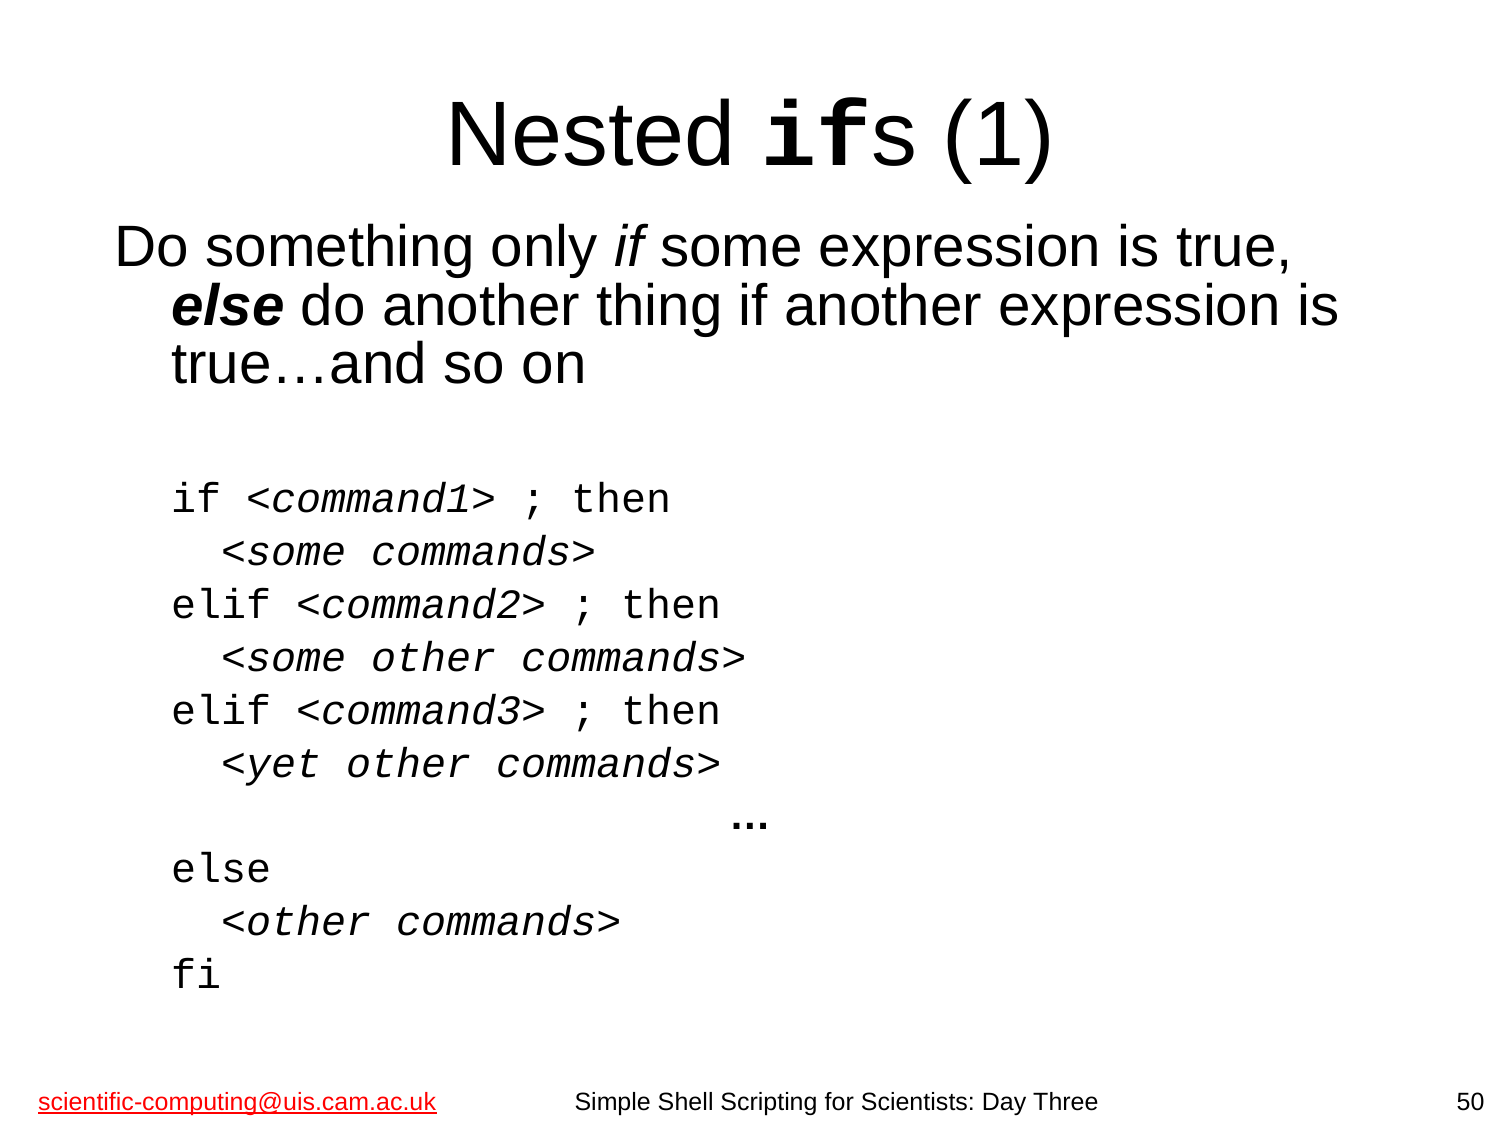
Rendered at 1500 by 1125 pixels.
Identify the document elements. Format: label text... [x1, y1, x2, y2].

title Nested ifs (1) [112, 74, 1388, 201]
list Do something only if some expression is true, else do another thing if another expression is true…and so on if <command1> ; then <some commands> elif <command2> ; then <some other commands> elif <command3> ; then <yet other commands> … else <other commands> fi [99, 212, 1401, 1051]
